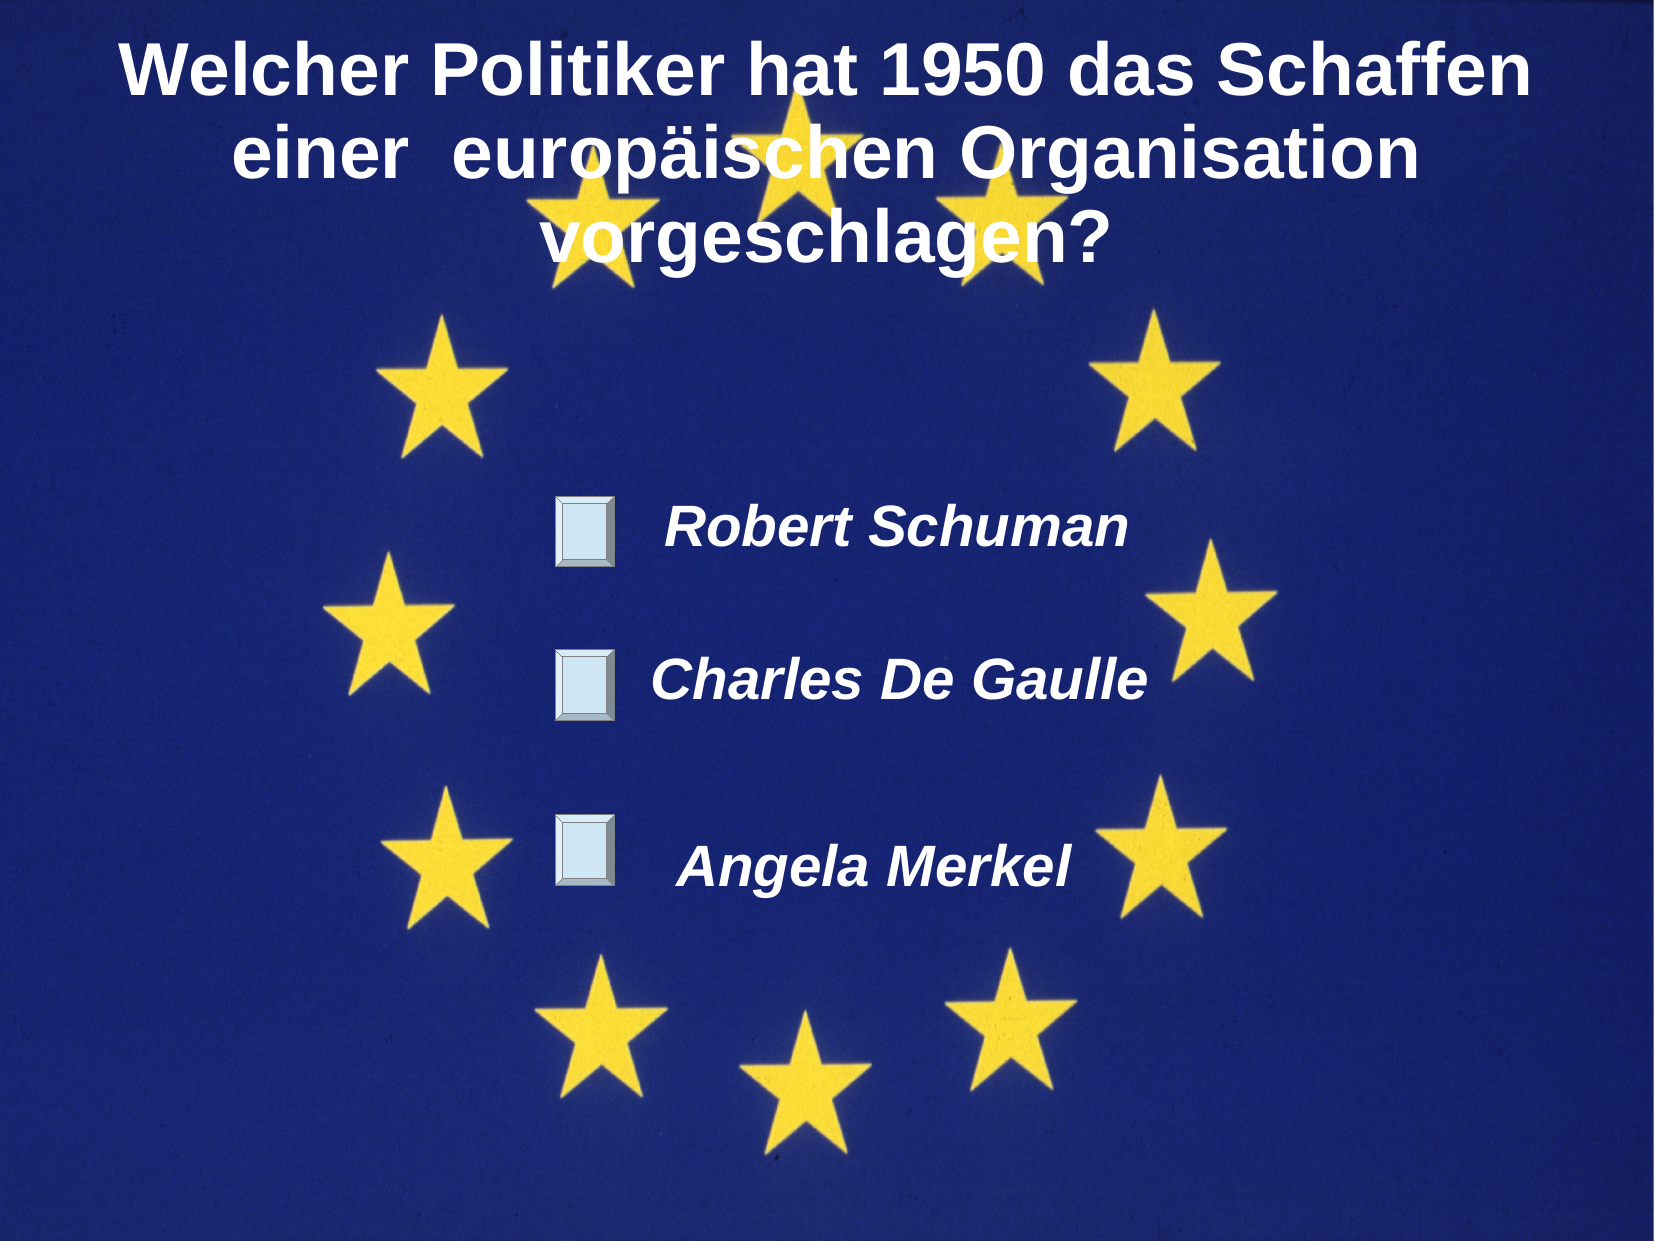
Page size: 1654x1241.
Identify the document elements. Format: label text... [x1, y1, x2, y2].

text_box [556, 814, 615, 886]
title Welcher Politiker hat 1950 das Schaffen einer europäischen Organisation vorgeschlagen? [82, 26, 1571, 279]
text_box Robert Schuman [649, 485, 1146, 567]
text_box Angela Merkel [661, 826, 1087, 908]
text_box Charles De Gaulle [635, 639, 1182, 721]
picture [0, 0, 1654, 1241]
text_box [557, 496, 615, 567]
text_box [556, 649, 615, 721]
